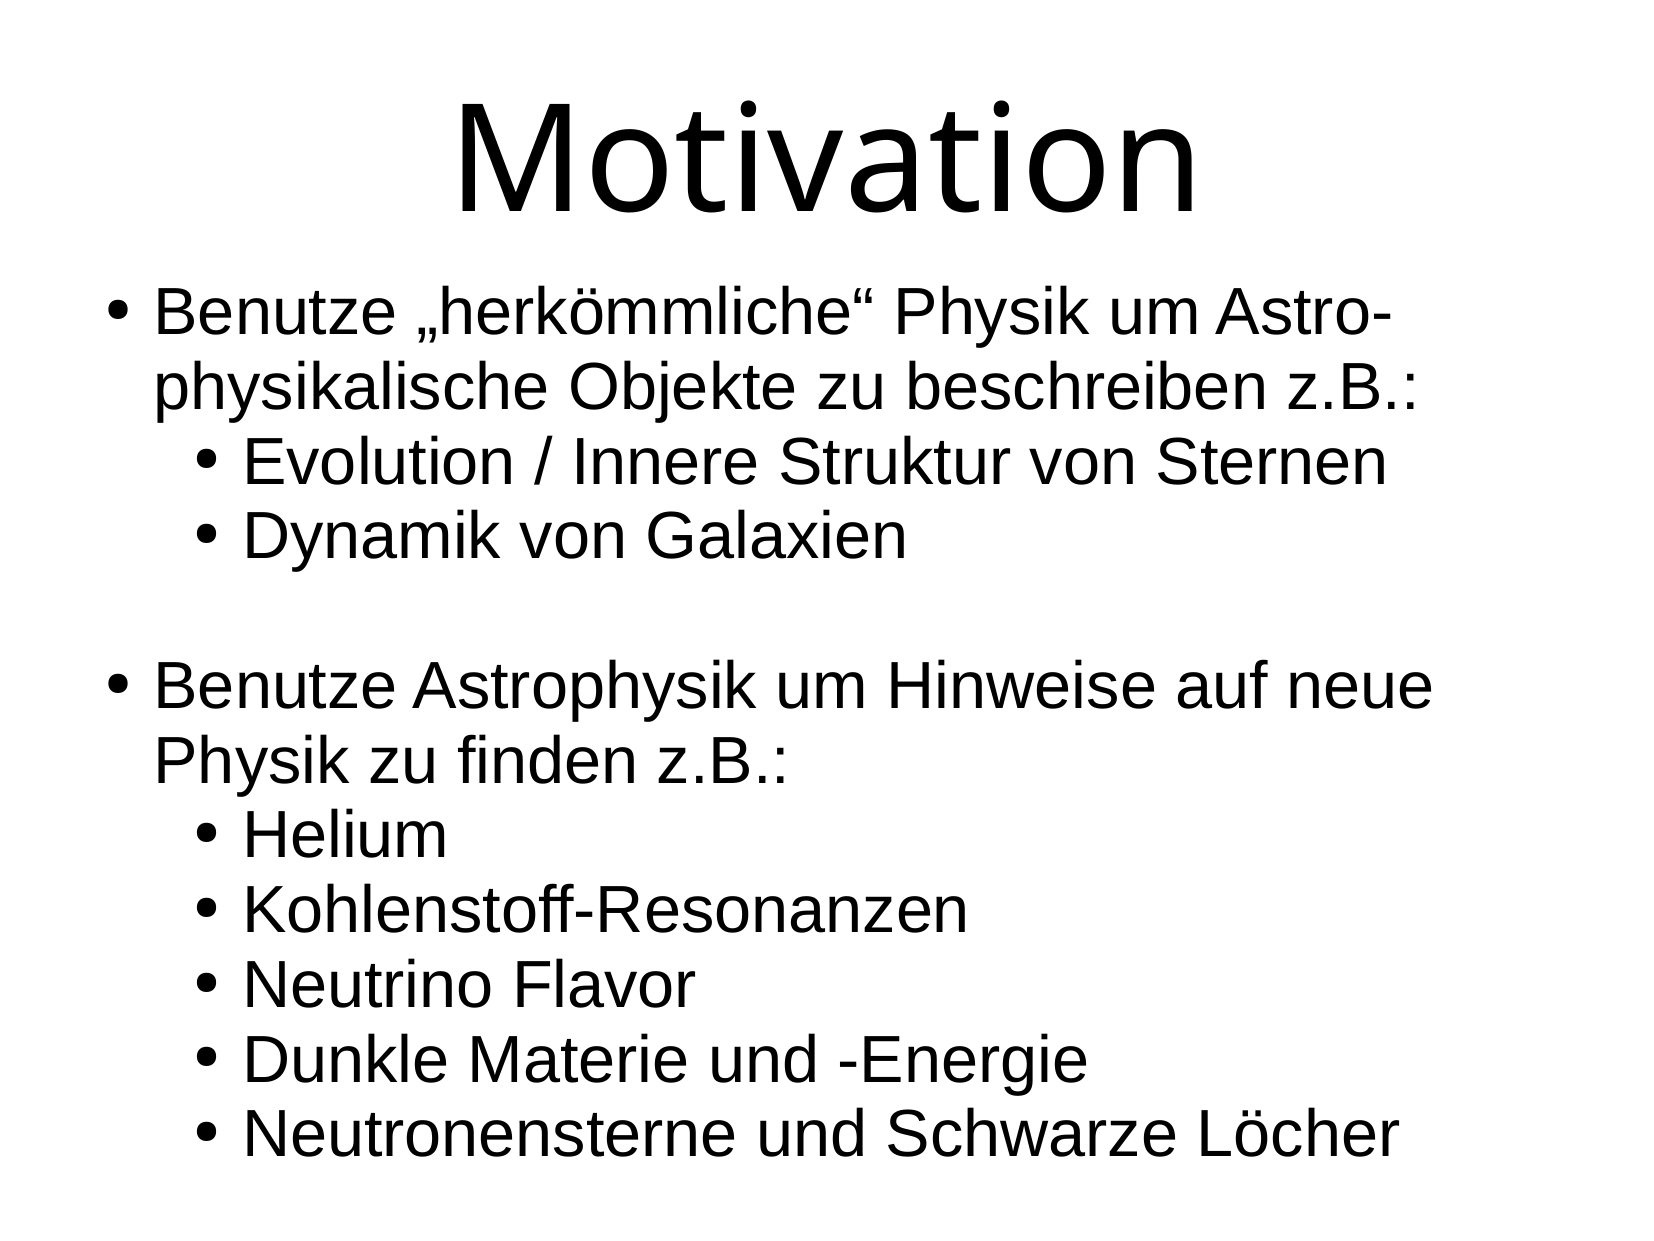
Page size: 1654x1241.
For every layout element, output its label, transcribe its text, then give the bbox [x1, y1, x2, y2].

title Motivation [82, 49, 1571, 257]
subtitle Benutze „herkömmliche“ Physik um Astro- physikalische Objekte zu beschreiben z.B.: Evolution / Innere Struktur von Sternen Dynamik von Galaxien Benutze Astrophysik um Hinweise auf neue Physik zu finden z.B.: Helium Kohlenstoff-Resonanzen Neutrino Flavor Dunkle Materie und -Energie Neutronensterne und Schwarze Löcher [82, 274, 1571, 1172]
